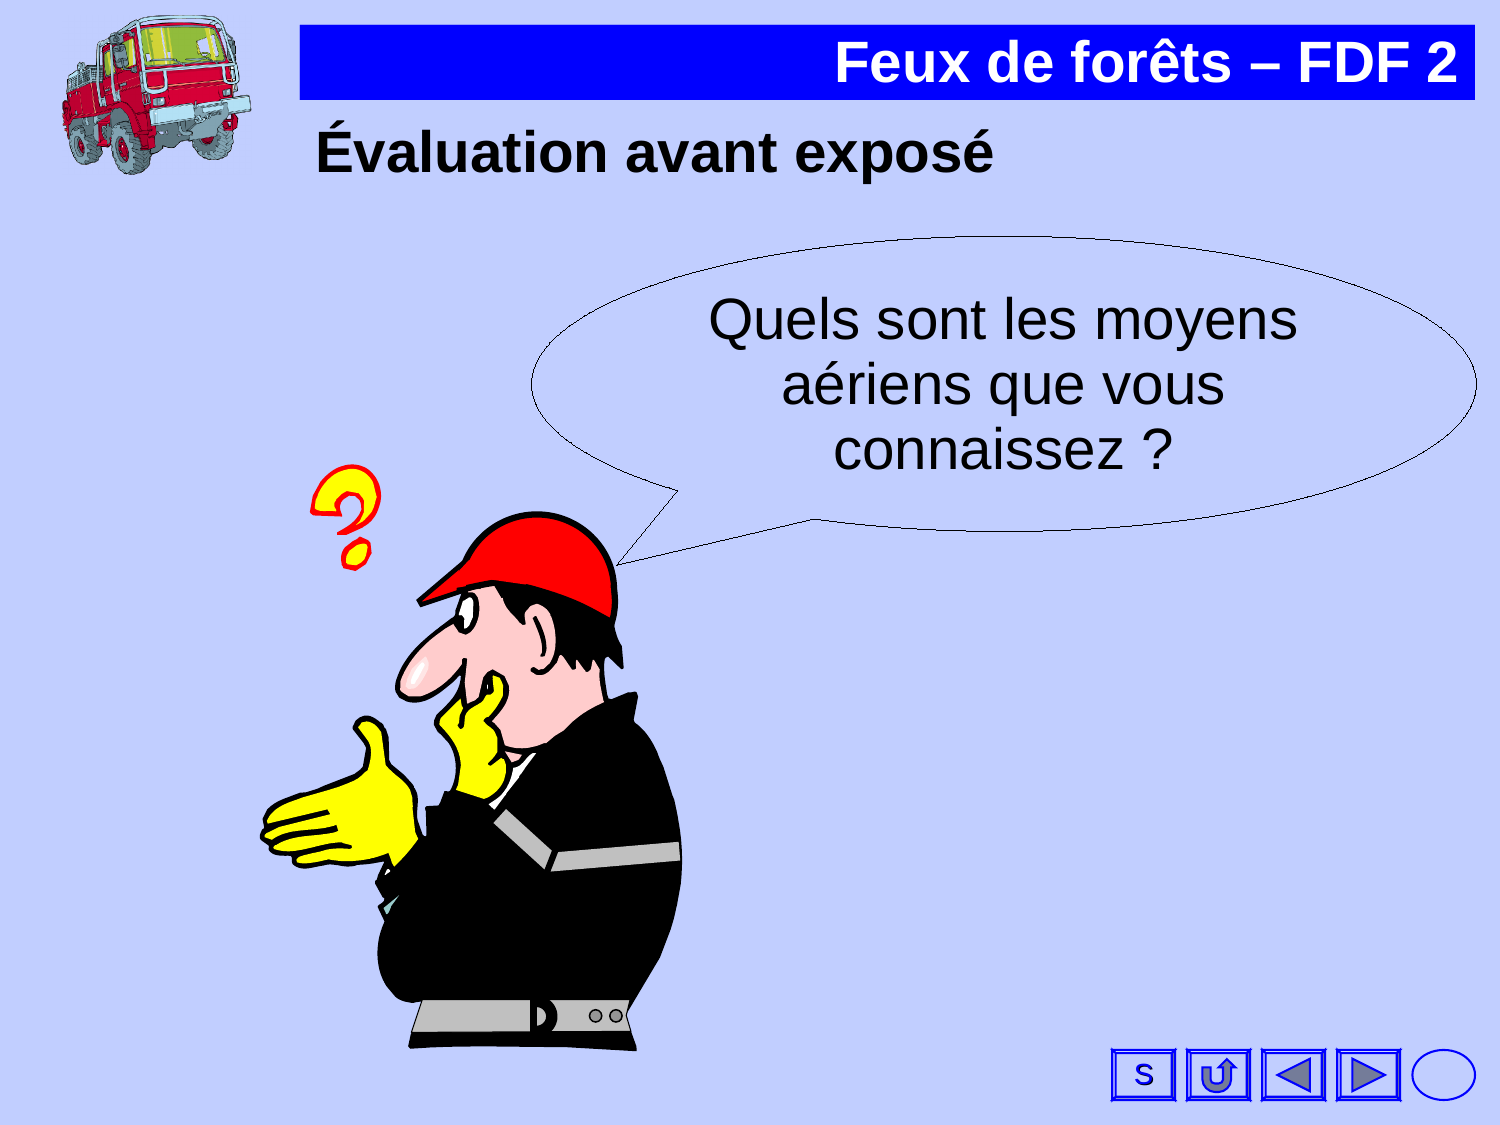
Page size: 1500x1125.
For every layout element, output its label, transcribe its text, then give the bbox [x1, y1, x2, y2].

text_box Feux de forêts – FDF 2 [299, 24, 1475, 100]
text_box [309, 464, 382, 535]
text_box [341, 536, 372, 572]
text_box Quels sont les moyens aériens que vous connaissez ? [531, 236, 1477, 566]
text_box Évaluation avant exposé [299, 112, 1011, 193]
text_box [1412, 1049, 1476, 1101]
text_box [259, 514, 683, 1052]
